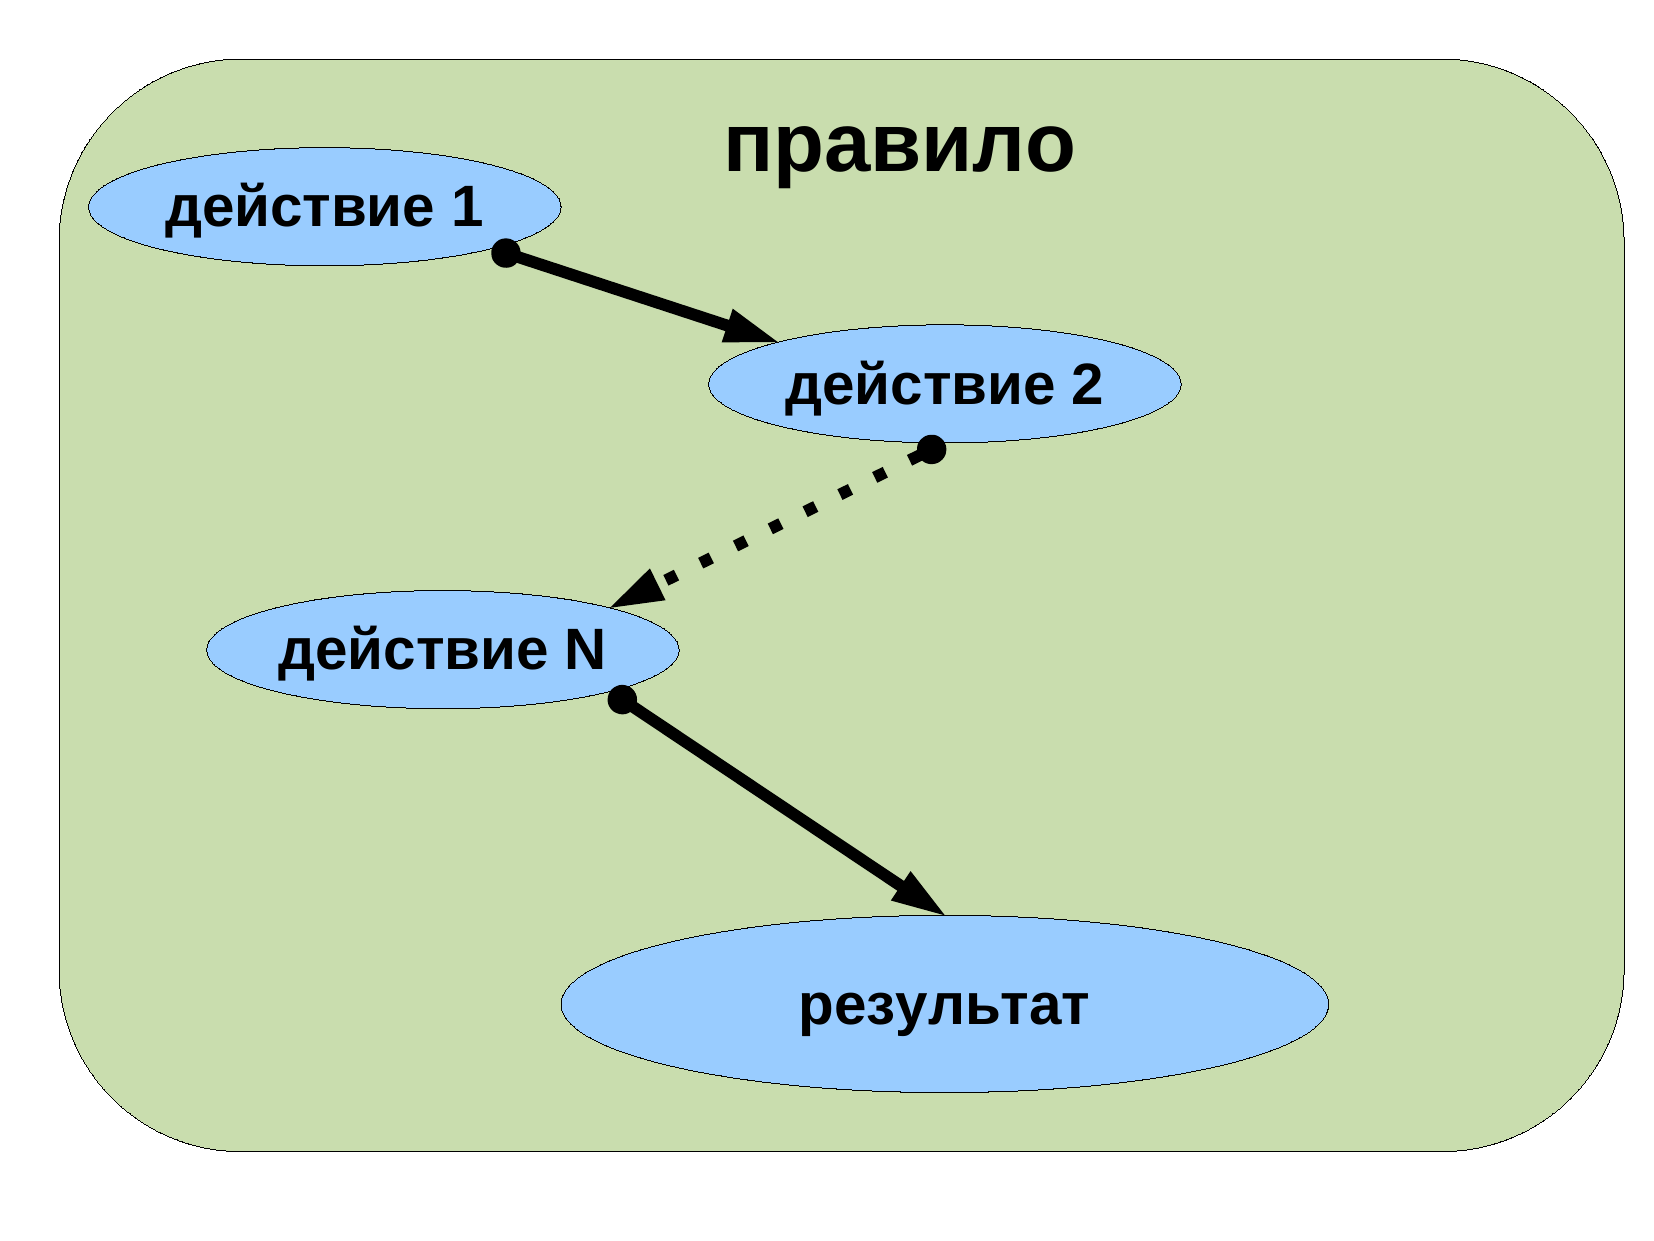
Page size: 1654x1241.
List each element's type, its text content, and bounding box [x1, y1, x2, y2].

text_box действие 2 [708, 324, 1182, 443]
text_box [59, 59, 1625, 1152]
text_box действие N [206, 590, 680, 709]
text_box действие 1 [88, 147, 562, 266]
text_box правило [708, 88, 1211, 197]
text_box результат [561, 915, 1329, 1093]
